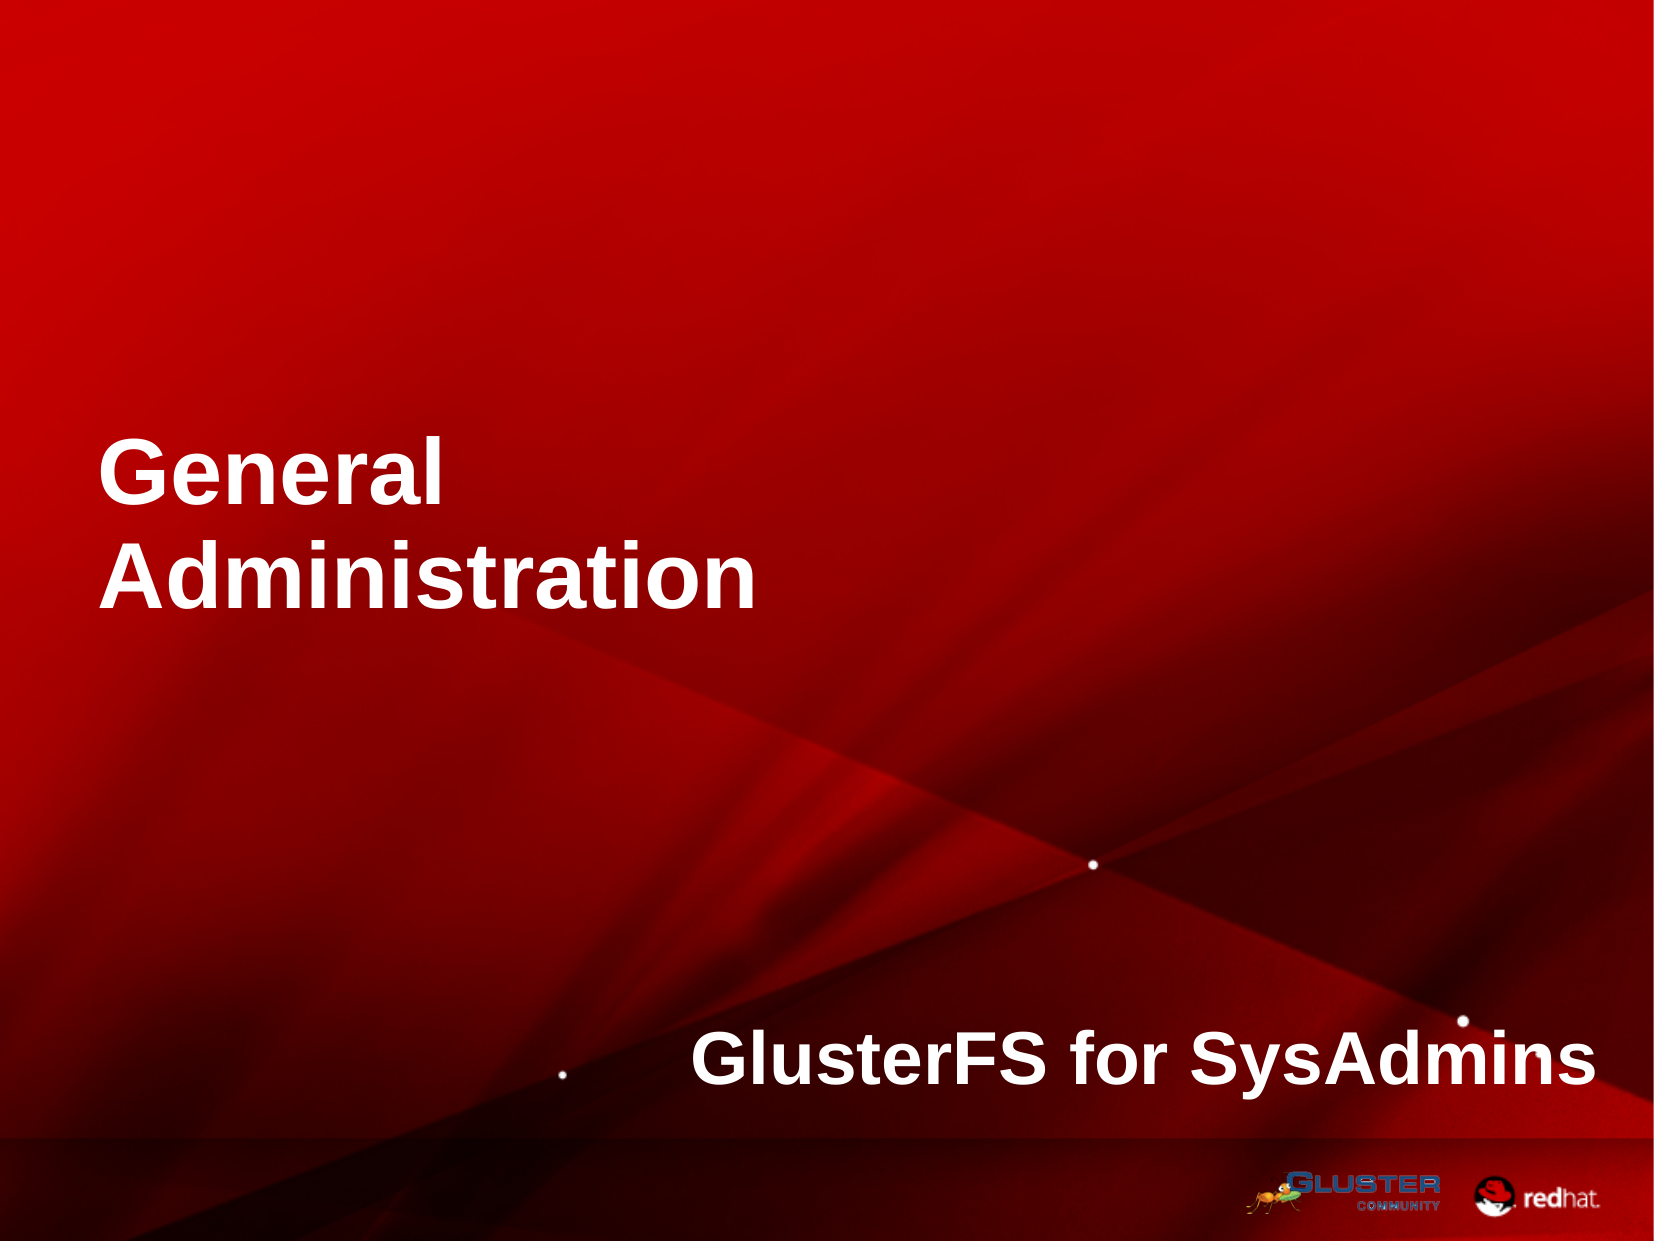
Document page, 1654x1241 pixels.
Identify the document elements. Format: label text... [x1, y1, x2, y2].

text_box GlusterFS for SysAdmins [675, 963, 1614, 1111]
picture [0, 0, 1654, 1241]
title General Administration [97, 419, 1586, 630]
